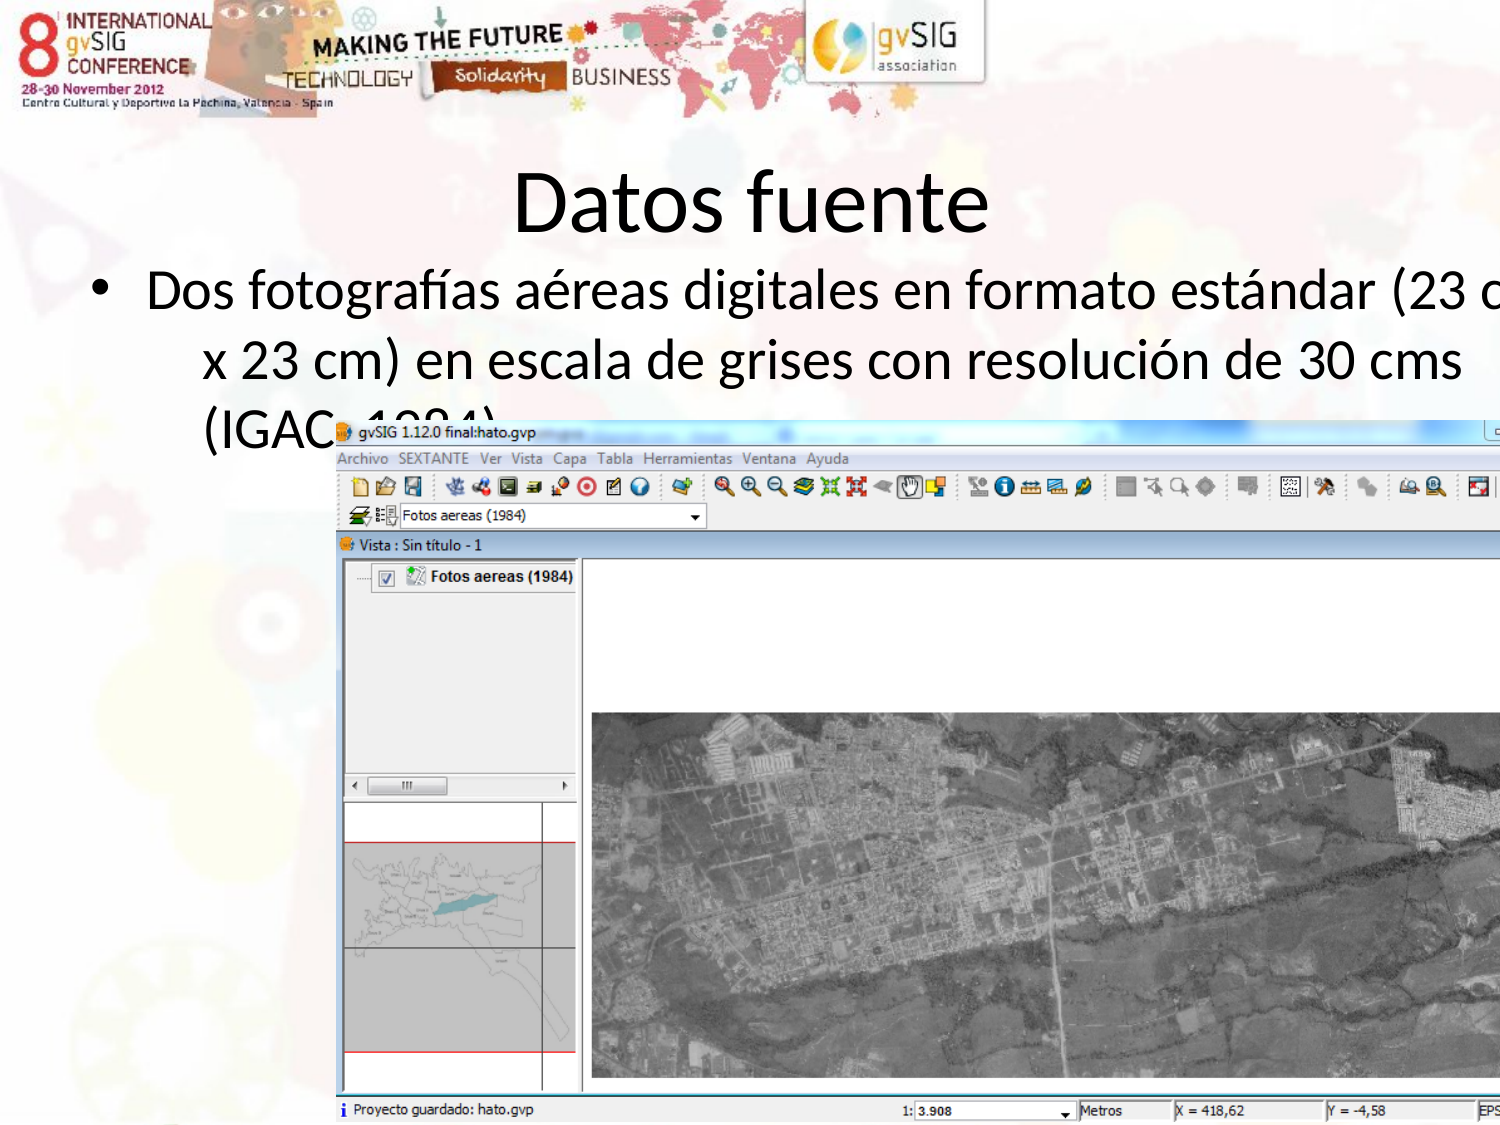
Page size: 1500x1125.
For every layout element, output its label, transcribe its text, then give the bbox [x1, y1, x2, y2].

list Dos fotografías aéreas digitales en formato estándar (23 cm x 23 cm) en escala de grises con resolución de 30 cms (IGAC, 1984) [75, 243, 1500, 1005]
picture [0, 0, 1500, 1125]
title Datos fuente [76, 101, 1427, 243]
